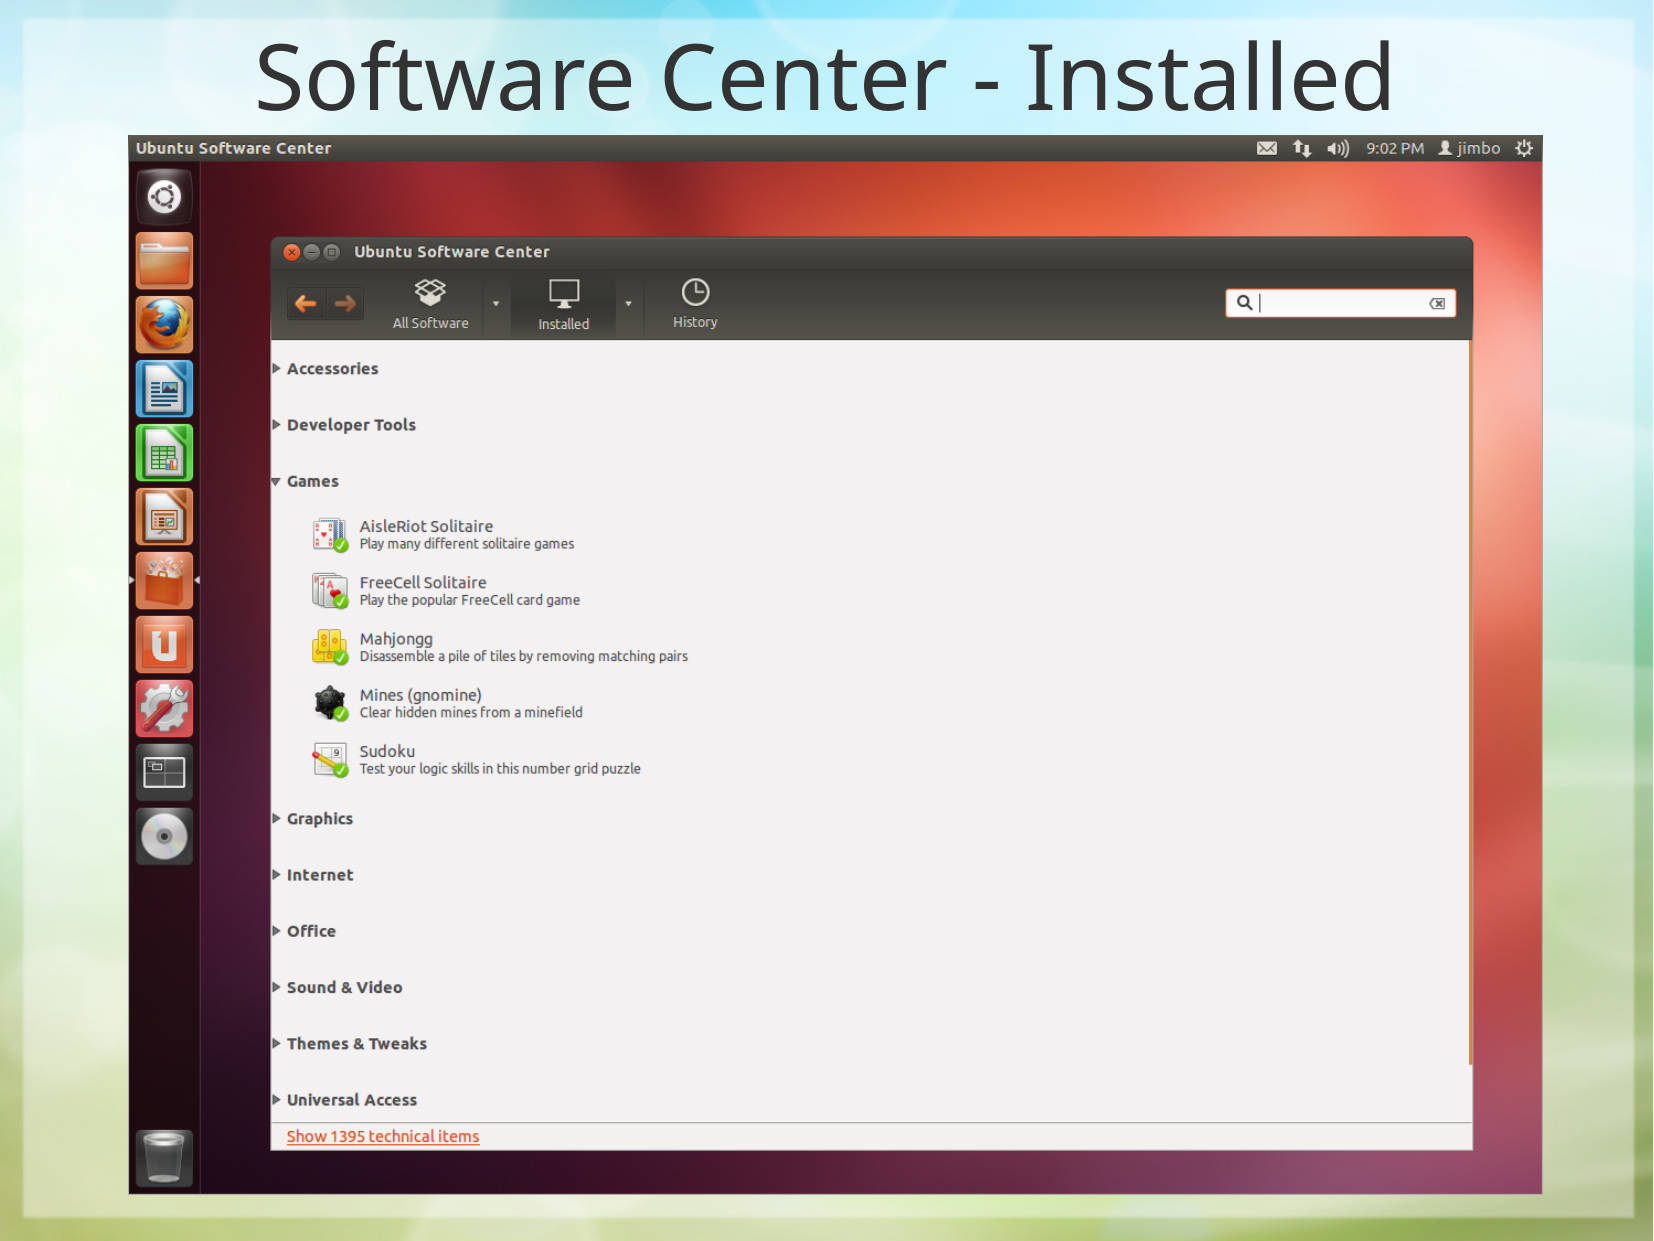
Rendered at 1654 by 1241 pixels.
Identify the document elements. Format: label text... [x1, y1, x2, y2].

title Software Center - Installed [82, 0, 1571, 151]
picture [0, 0, 1654, 1241]
